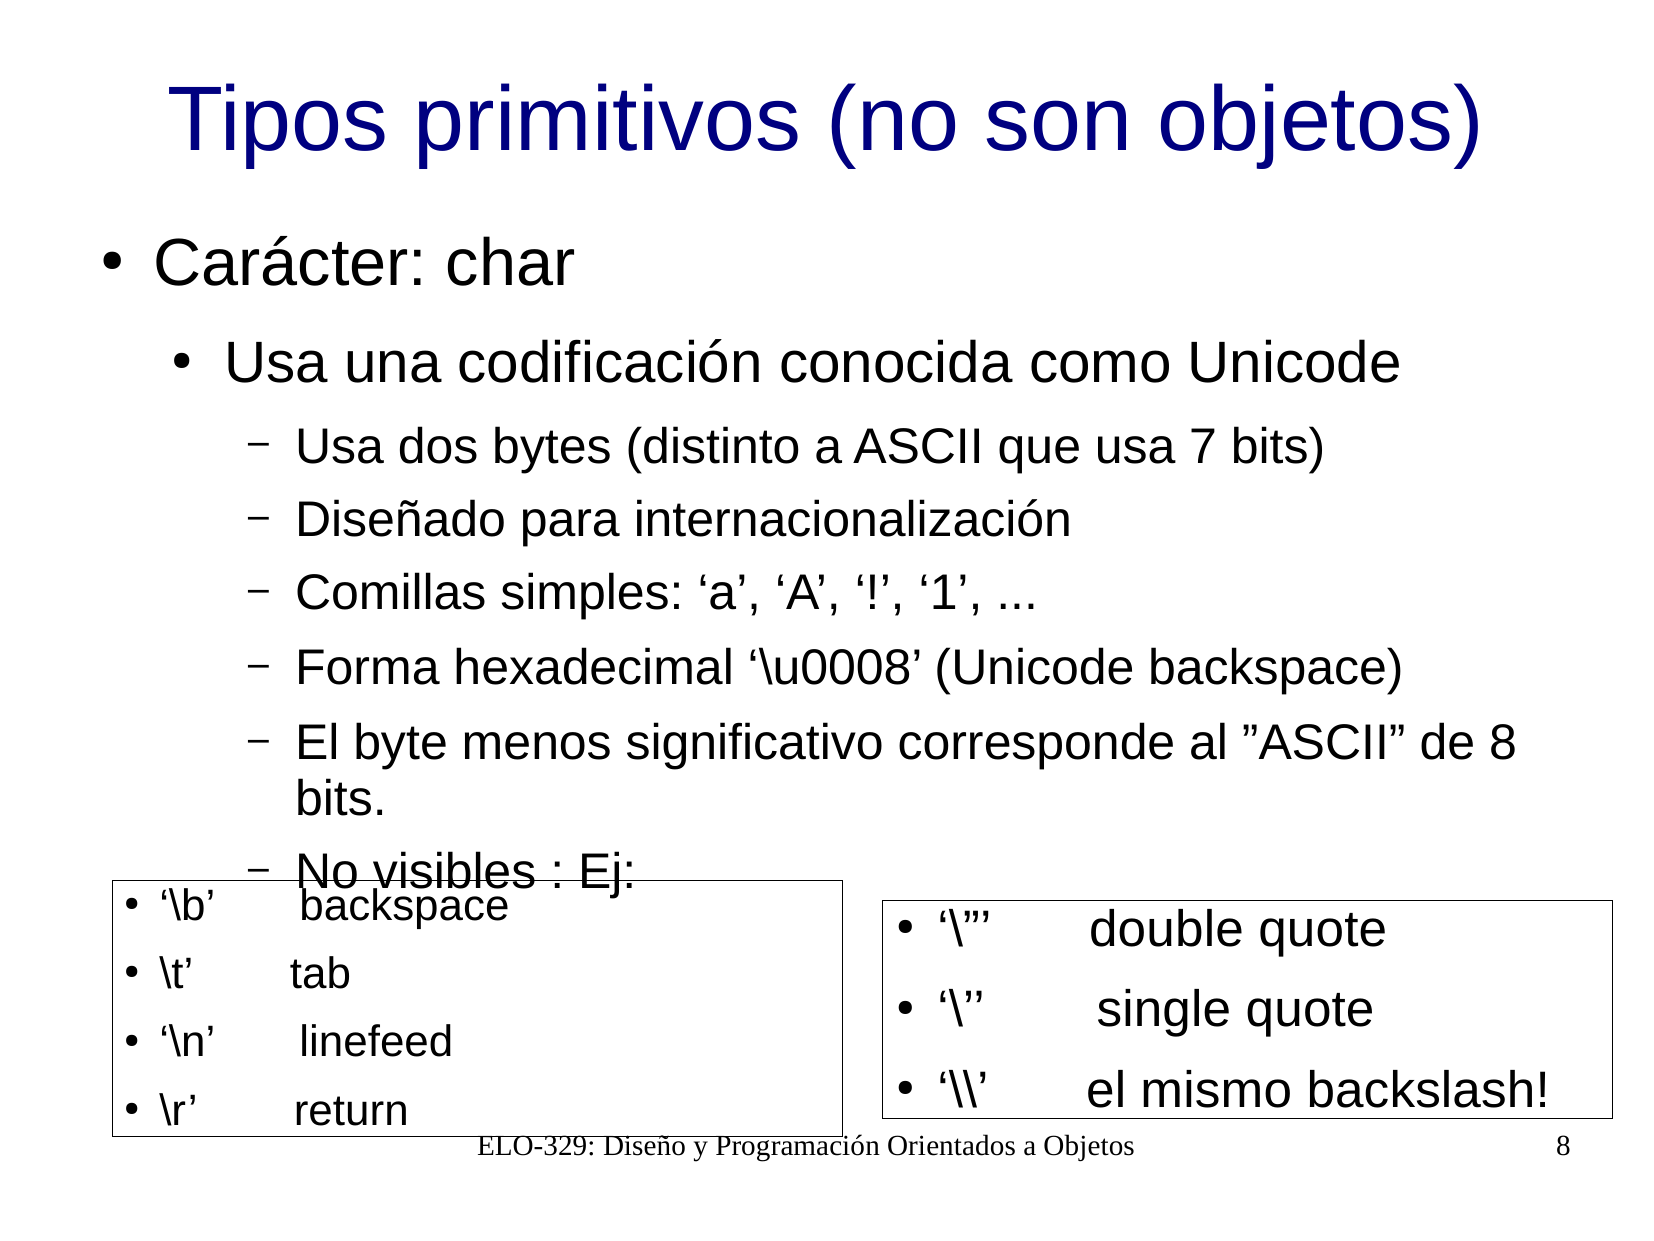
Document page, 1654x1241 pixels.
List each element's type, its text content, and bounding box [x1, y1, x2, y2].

list ‘\”’ double quote ‘\’’ single quote ‘\\’ el mismo backslash! [882, 900, 1613, 1119]
title Tipos primitivos (no son objetos)‏ [82, 49, 1571, 188]
list ‘\b’ backspace \t’ tab ‘\n’ linefeed \r’ return [112, 880, 843, 1137]
list Carácter: char Usa una codificación conocida como Unicode Usa dos bytes (distinto a ASCII que usa 7 bits) Diseñado para internacionalización Comillas simples: ‘a’, ‘A’, ‘!’, ‘1’, ... Forma hexadecimal ‘\u0008’ (Unicode backspace)‏ El byte menos significativo corresponde al ”ASCII” de 8 bits. No visibles : Ej: [82, 225, 1538, 901]
